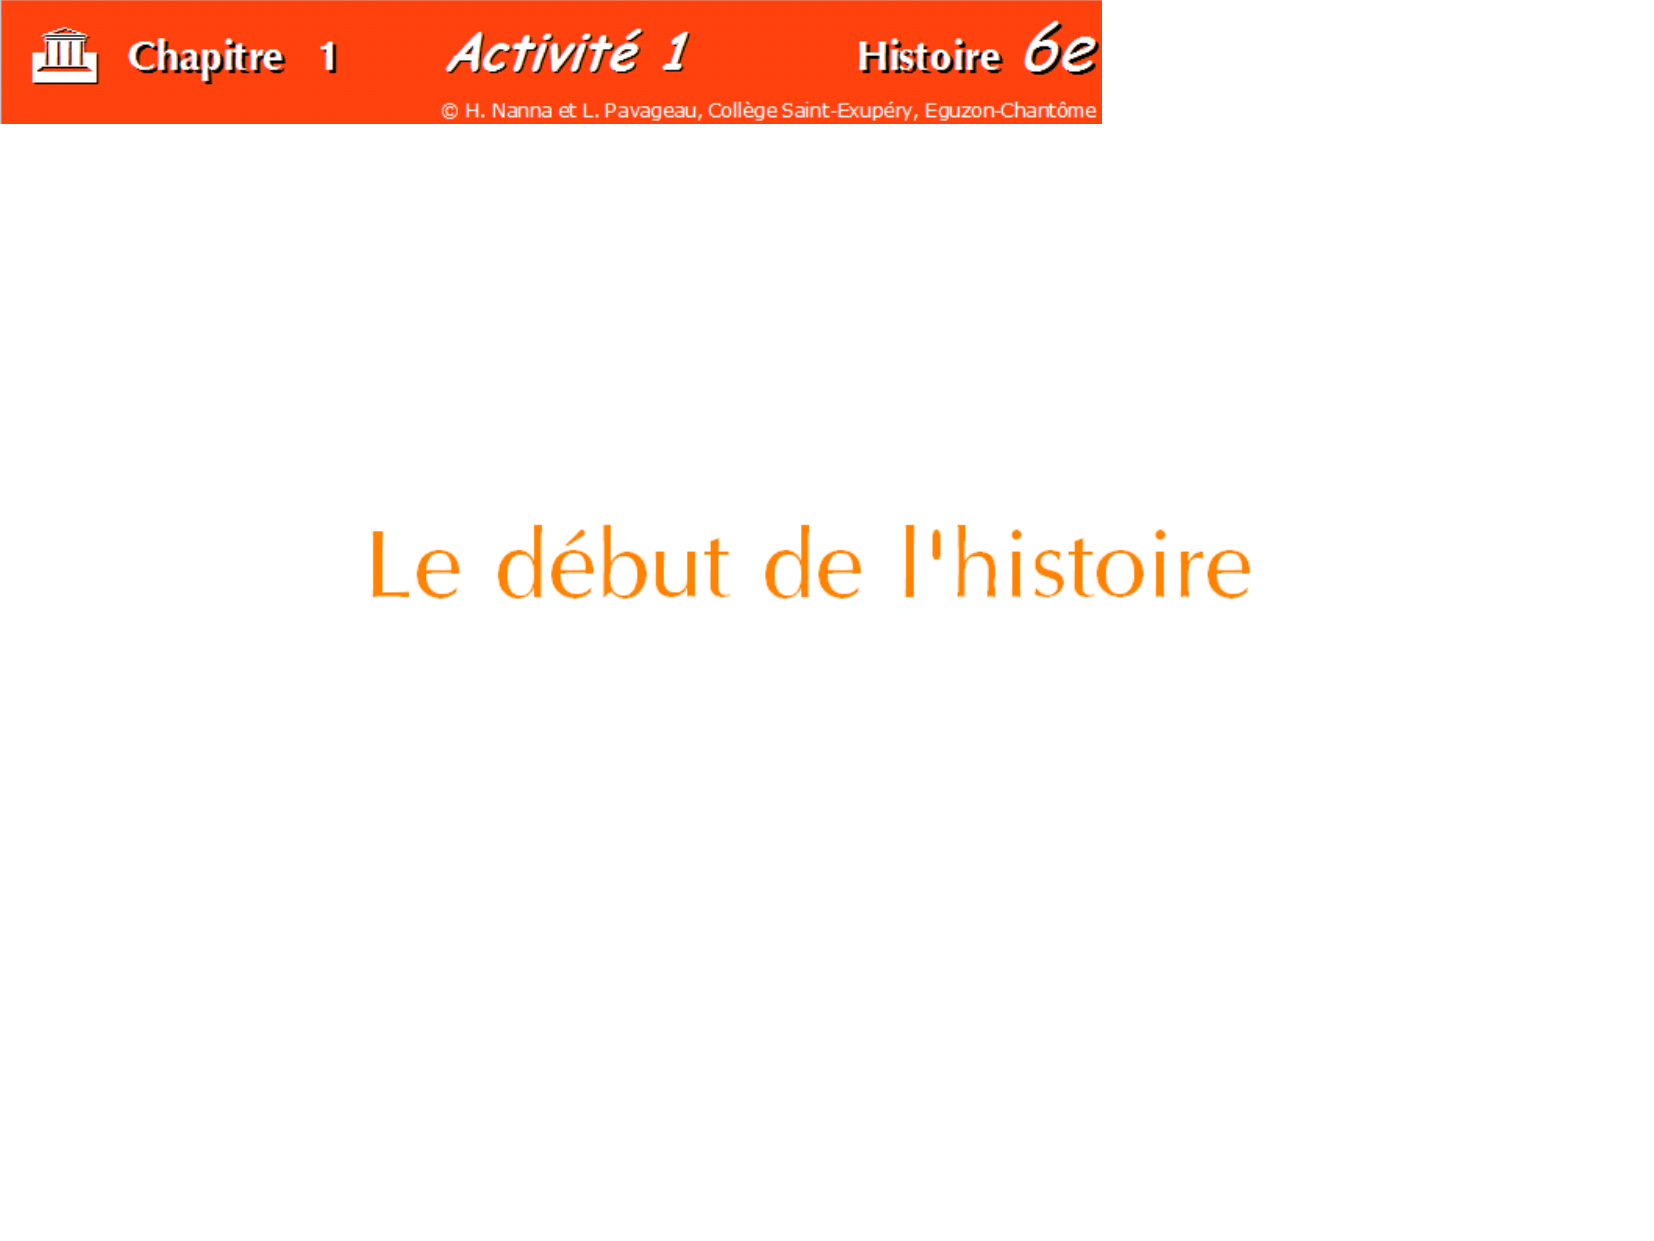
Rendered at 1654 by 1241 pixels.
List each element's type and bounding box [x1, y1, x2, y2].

picture [164, 472, 1447, 660]
picture [0, 0, 1102, 124]
